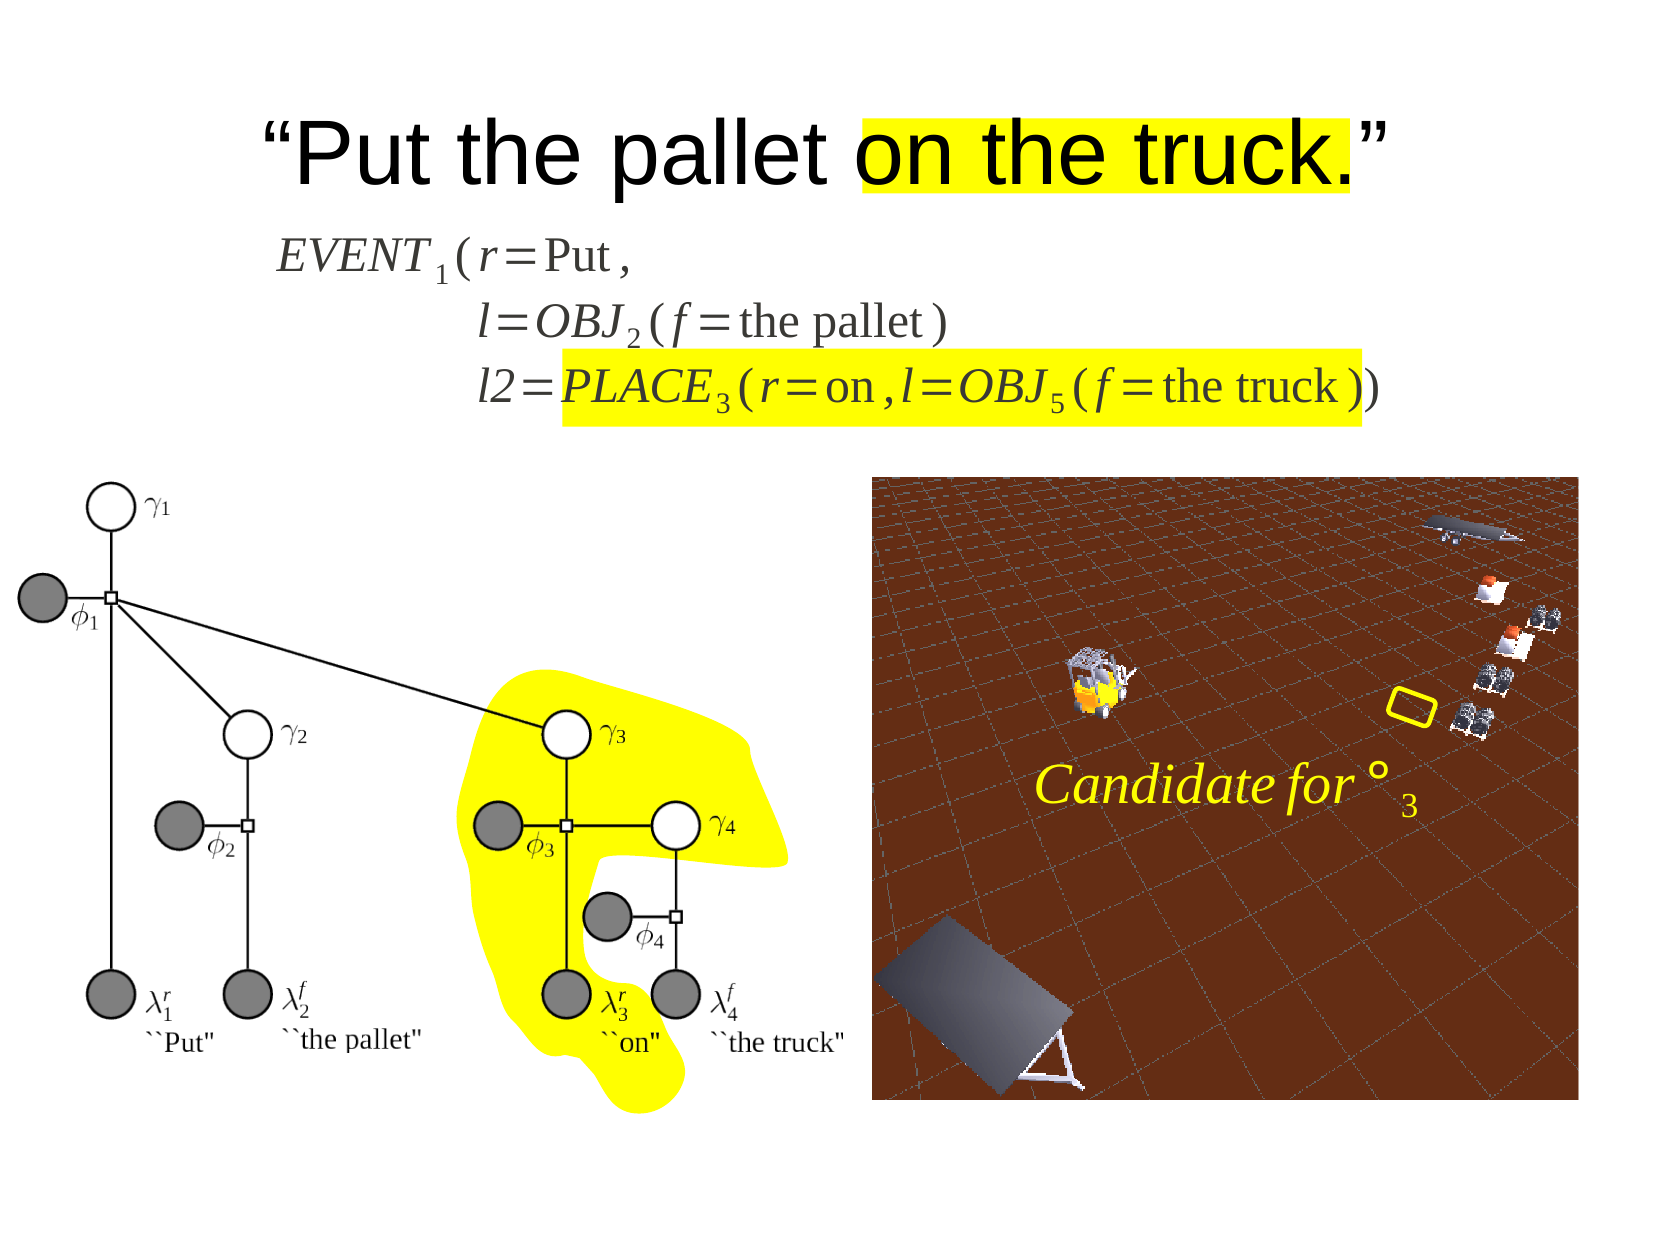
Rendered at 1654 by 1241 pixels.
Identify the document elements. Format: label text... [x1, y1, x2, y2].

picture [17, 480, 843, 1053]
picture [872, 475, 1579, 1100]
title “Put the pallet on the truck.” [82, 49, 1571, 257]
chart [1027, 751, 1425, 826]
text_box [562, 421, 1363, 427]
text_box [543, 1053, 686, 1114]
chart [267, 227, 1386, 421]
